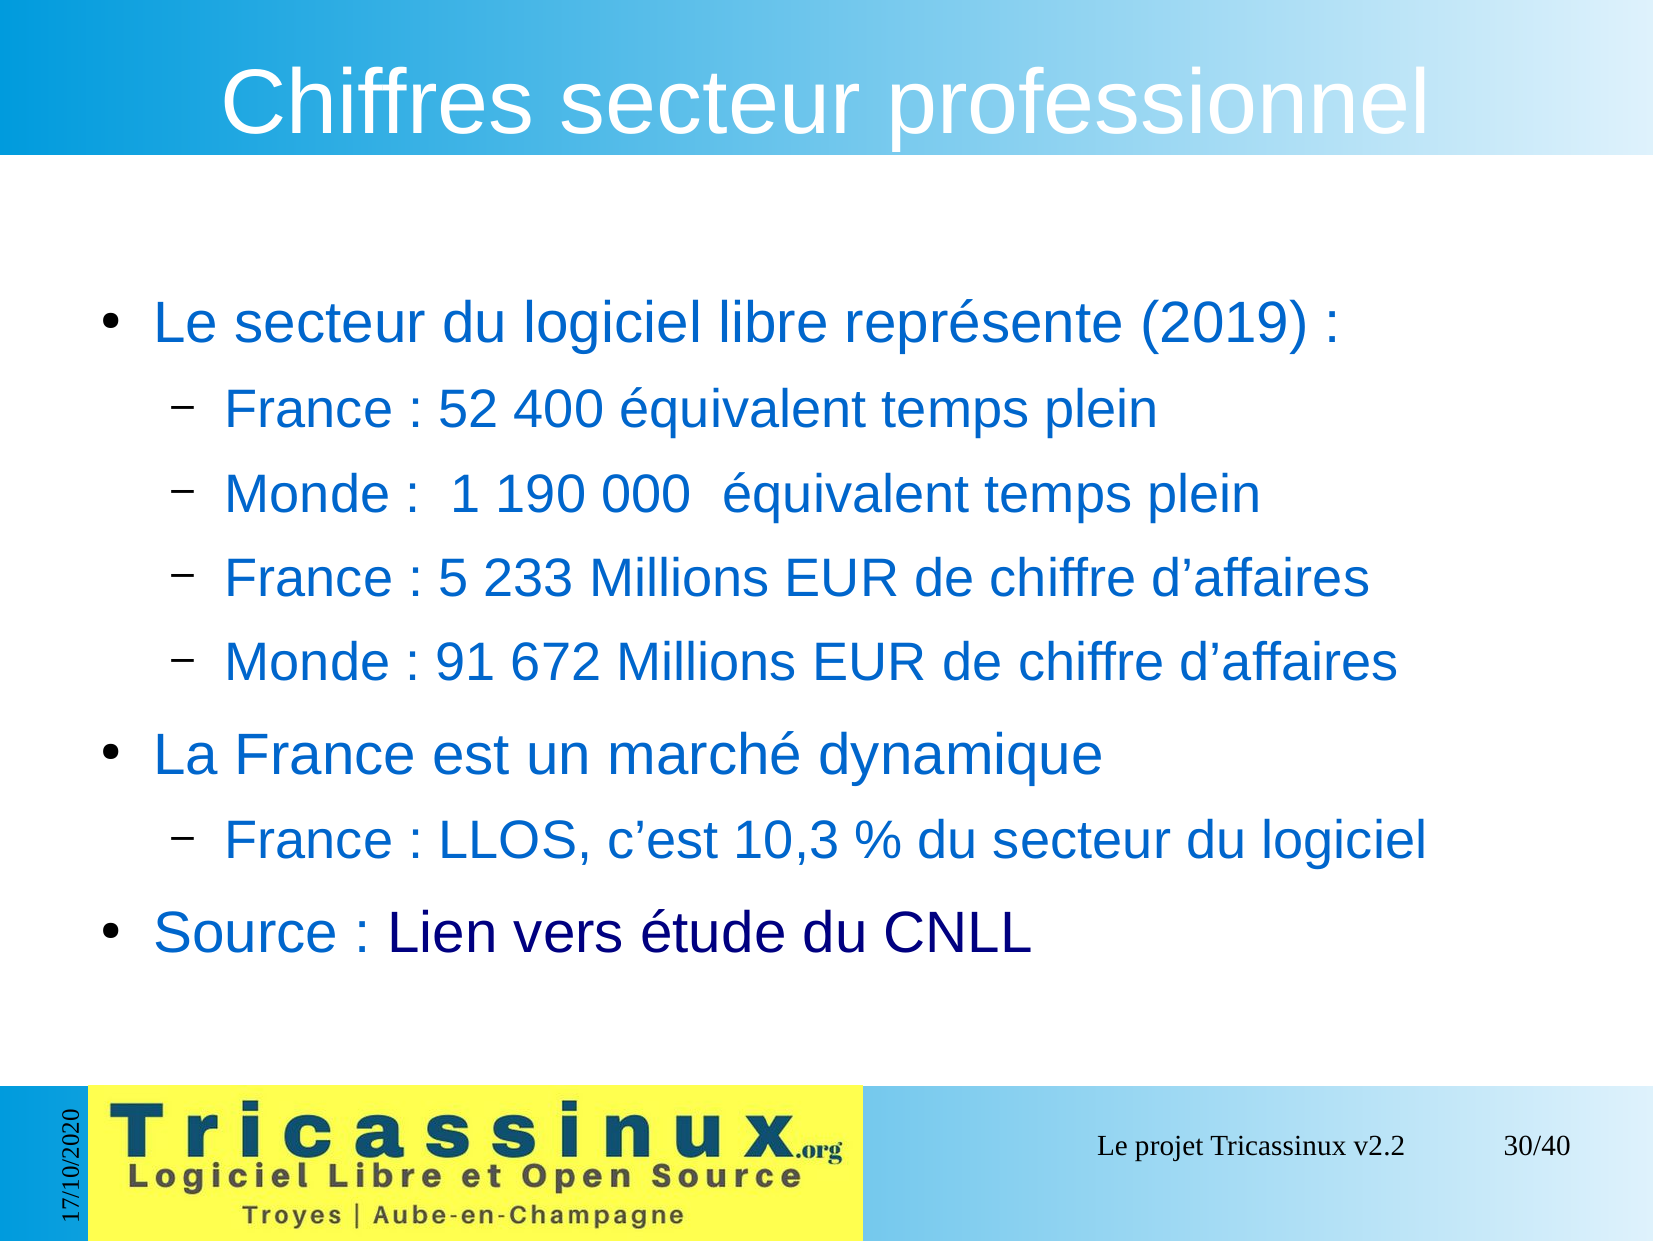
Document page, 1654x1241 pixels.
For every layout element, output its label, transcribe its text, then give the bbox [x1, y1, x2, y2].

title Chiffres secteur professionnel [82, 49, 1571, 155]
picture [89, 1085, 863, 1241]
list Le secteur du logiciel libre représente (2019) : France : 52 400 équivalent temps plein Monde : 1 190 000 équivalent temps plein France : 5 233 Millions EUR de chiffre d’affaires Monde : 91 672 Millions EUR de chiffre d’affaires La France est un marché dynamique France : LLOS, c’est 10,3 % du secteur du logiciel Source : Lien vers étude du CNLL [82, 290, 1571, 1010]
